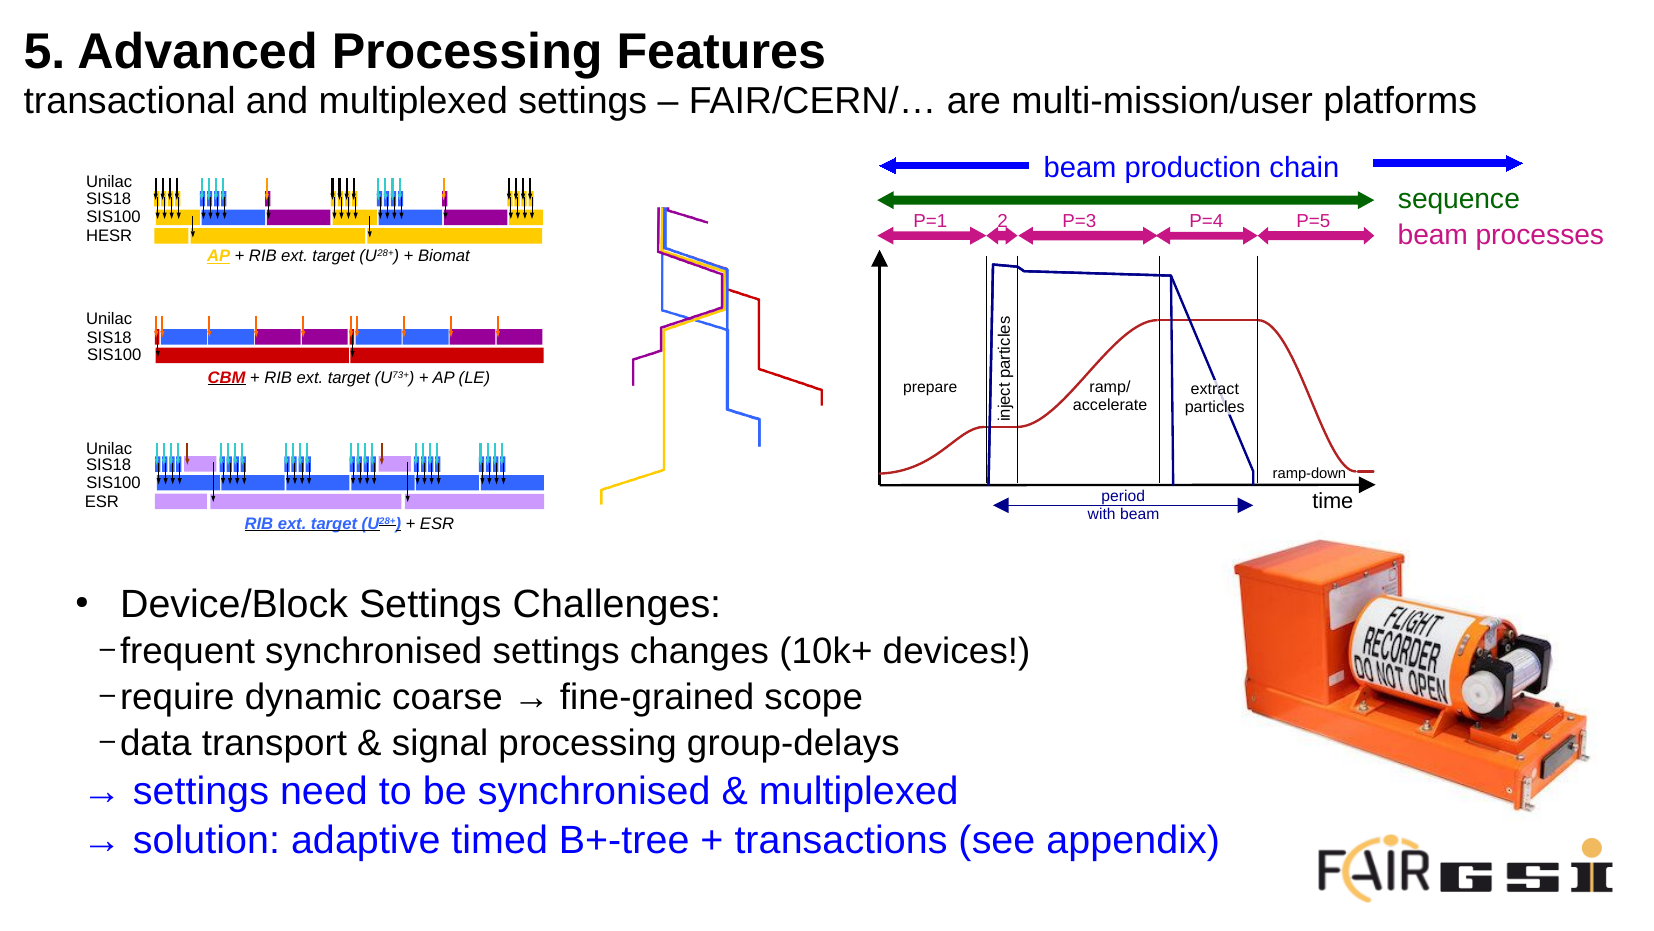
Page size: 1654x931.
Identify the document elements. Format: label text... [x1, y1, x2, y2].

picture [871, 177, 1643, 904]
title 5. Advanced Processing Features transactional and multiplexed settings – FAIR/CERN/… are multi-mission/user platforms [23, 5, 1638, 139]
picture [566, 197, 844, 516]
picture [1439, 836, 1615, 895]
text_box beam production chain [1028, 143, 1490, 206]
text_box [1373, 155, 1523, 172]
text_box Device/Block Settings Challenges: frequent synchronised settings changes (10k+ devices!) require dynamic coarse → fine-grained scope data transport & signal processing group-delays → settings need to be synchronised & multiplexed → solution: adaptive timed B+-tree + transactions (see appendix) [60, 552, 1294, 895]
picture [84, 170, 545, 533]
text_box [879, 157, 1029, 174]
